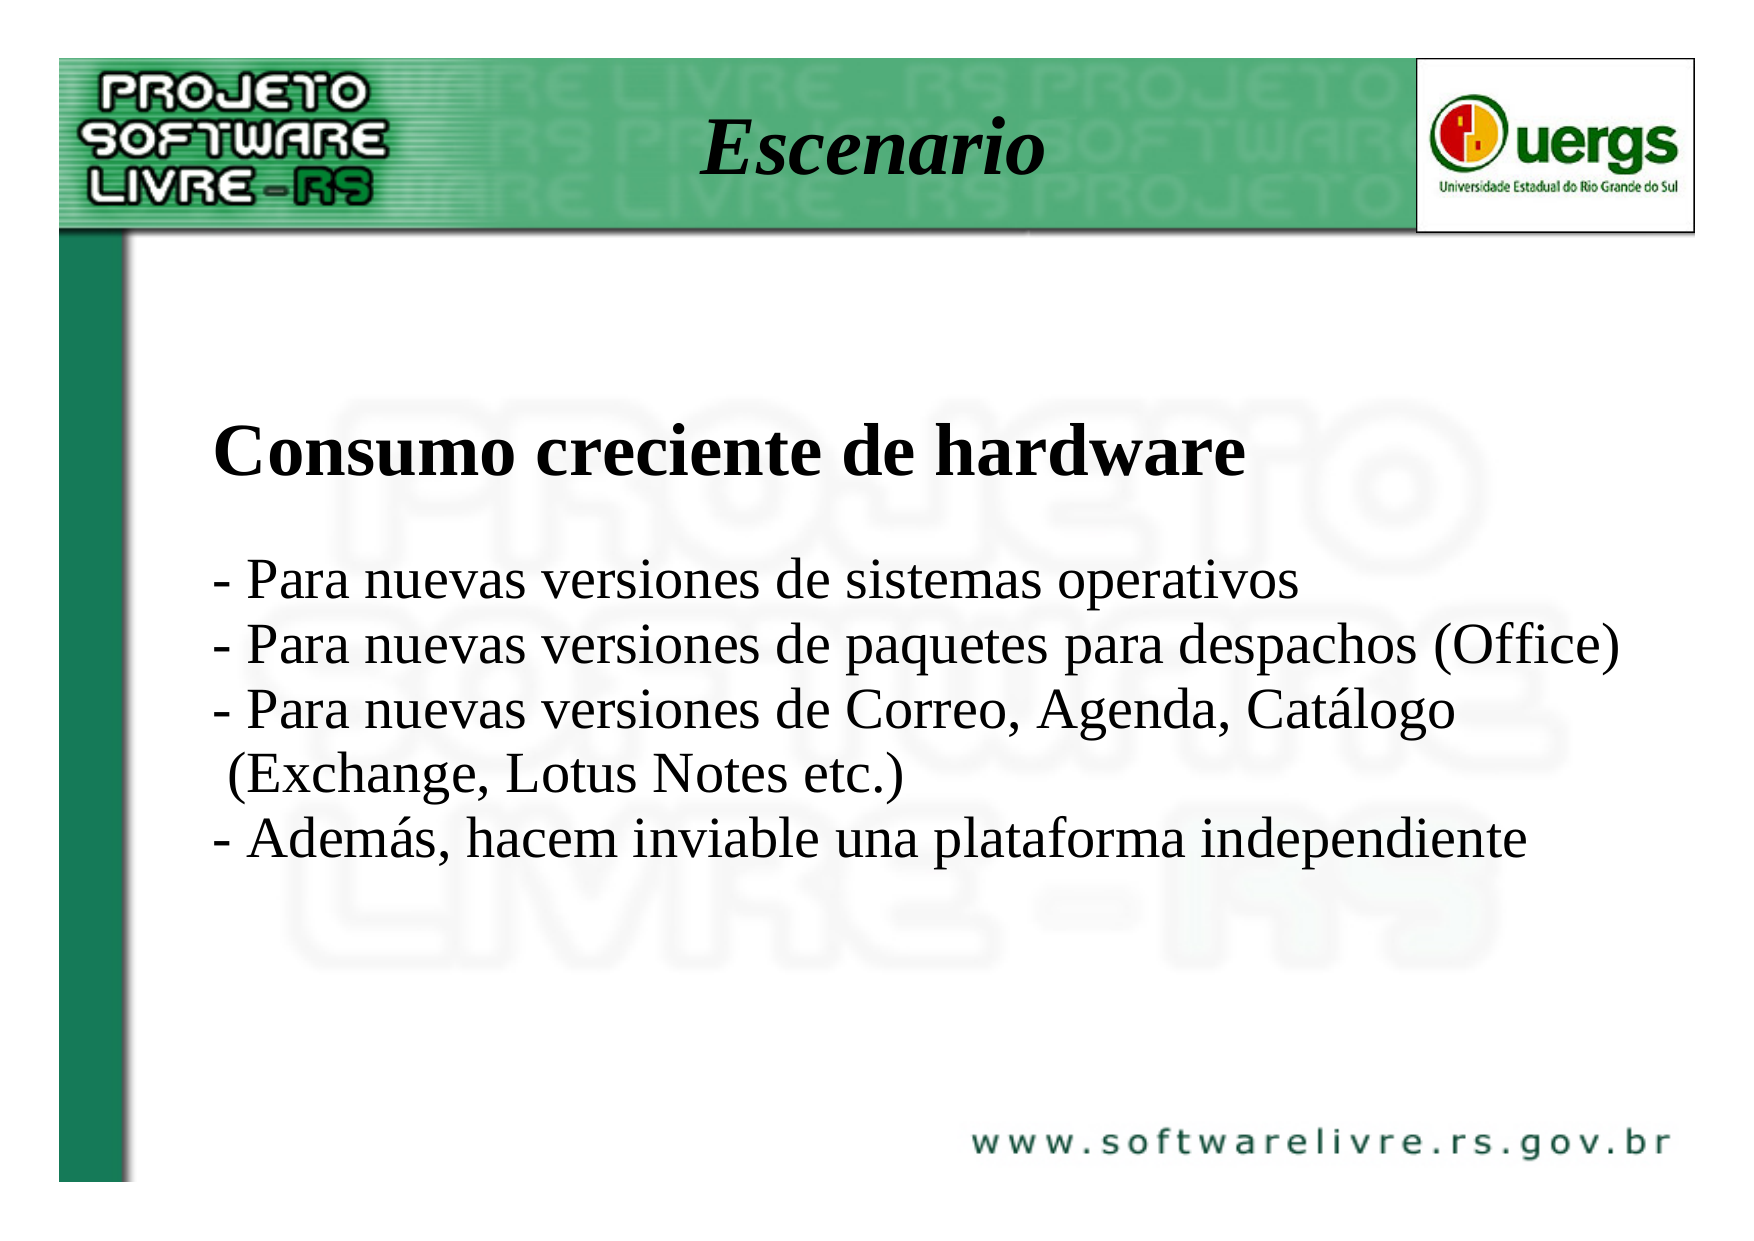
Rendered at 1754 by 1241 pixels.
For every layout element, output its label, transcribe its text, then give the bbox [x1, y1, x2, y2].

text_box Consumo creciente de hardware - Para nuevas versiones de sistemas operativos - Para nuevas versiones de paquetes para despachos (Office) - Para nuevas versiones de Correo, Agenda, Catálogo (Exchange, Lotus Notes etc.) - Además, hacem inviable una plataforma independiente [212, 408, 1695, 891]
picture [59, 58, 1695, 1182]
text_box Escenario [700, 99, 1198, 198]
